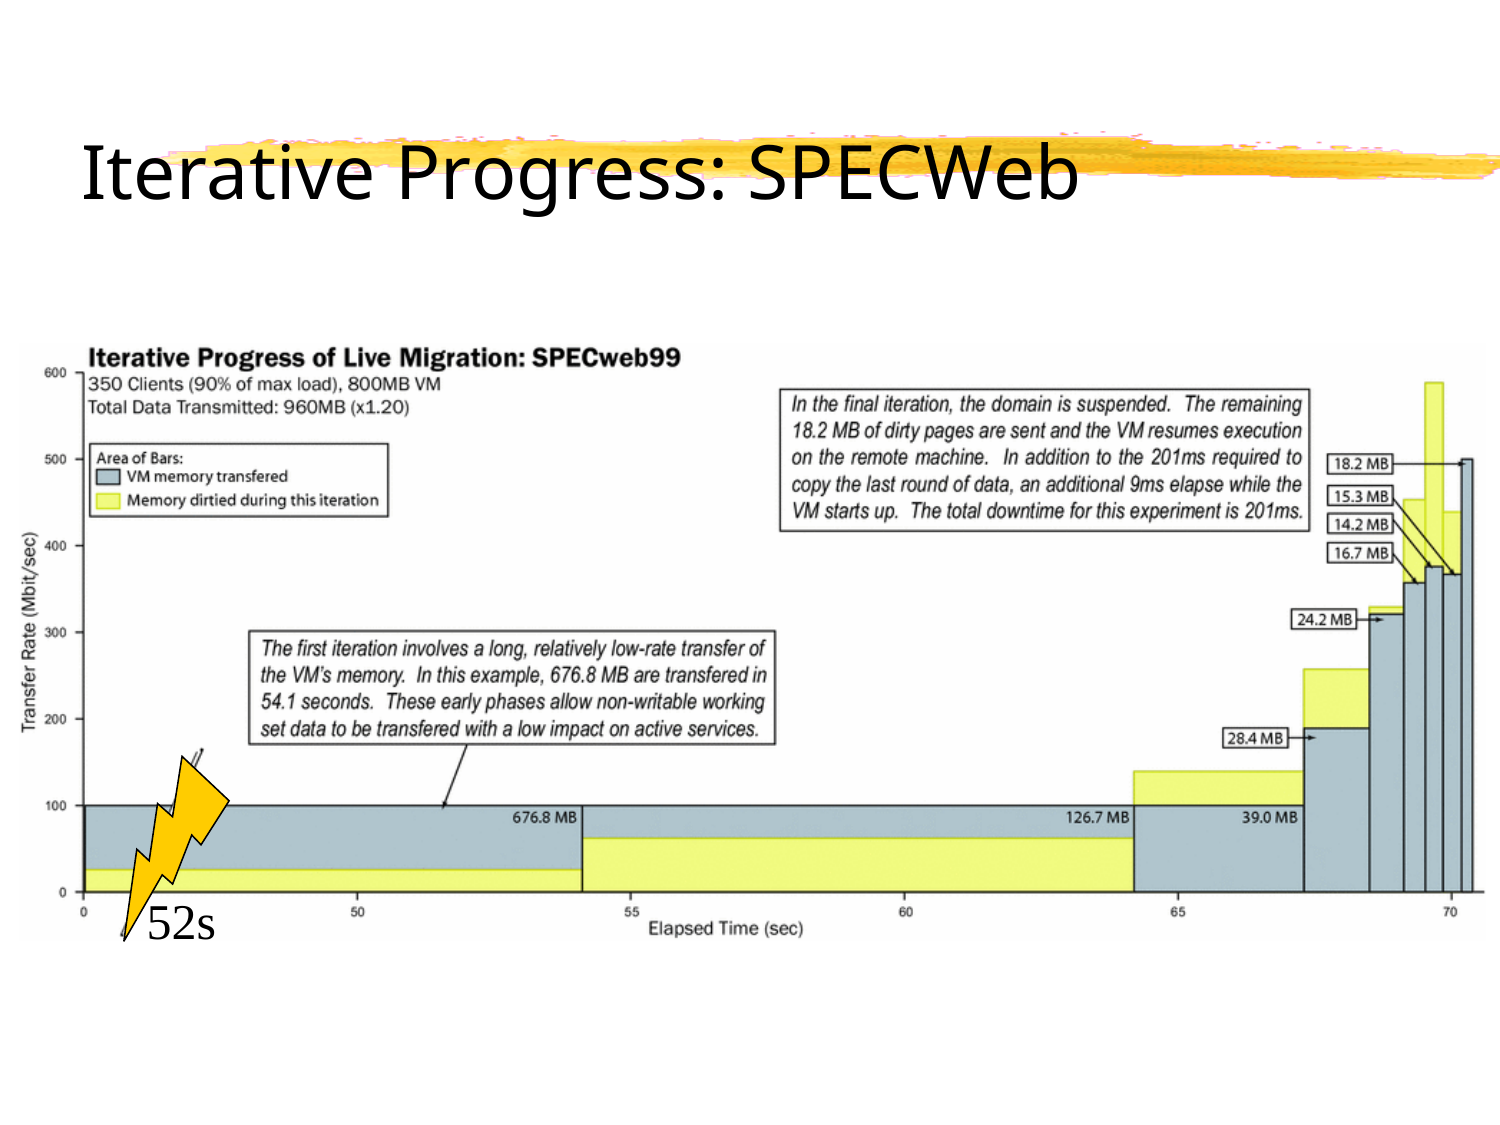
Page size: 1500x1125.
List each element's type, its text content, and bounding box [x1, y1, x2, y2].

picture [19, 343, 1486, 941]
text_box [123, 890, 131, 942]
text_box [131, 756, 230, 884]
picture [125, 931, 131, 941]
picture [1342, 126, 1500, 190]
picture [158, 876, 171, 884]
text_box 52s [131, 884, 231, 959]
title Iterative Progress: SPECWeb [66, 37, 1342, 225]
